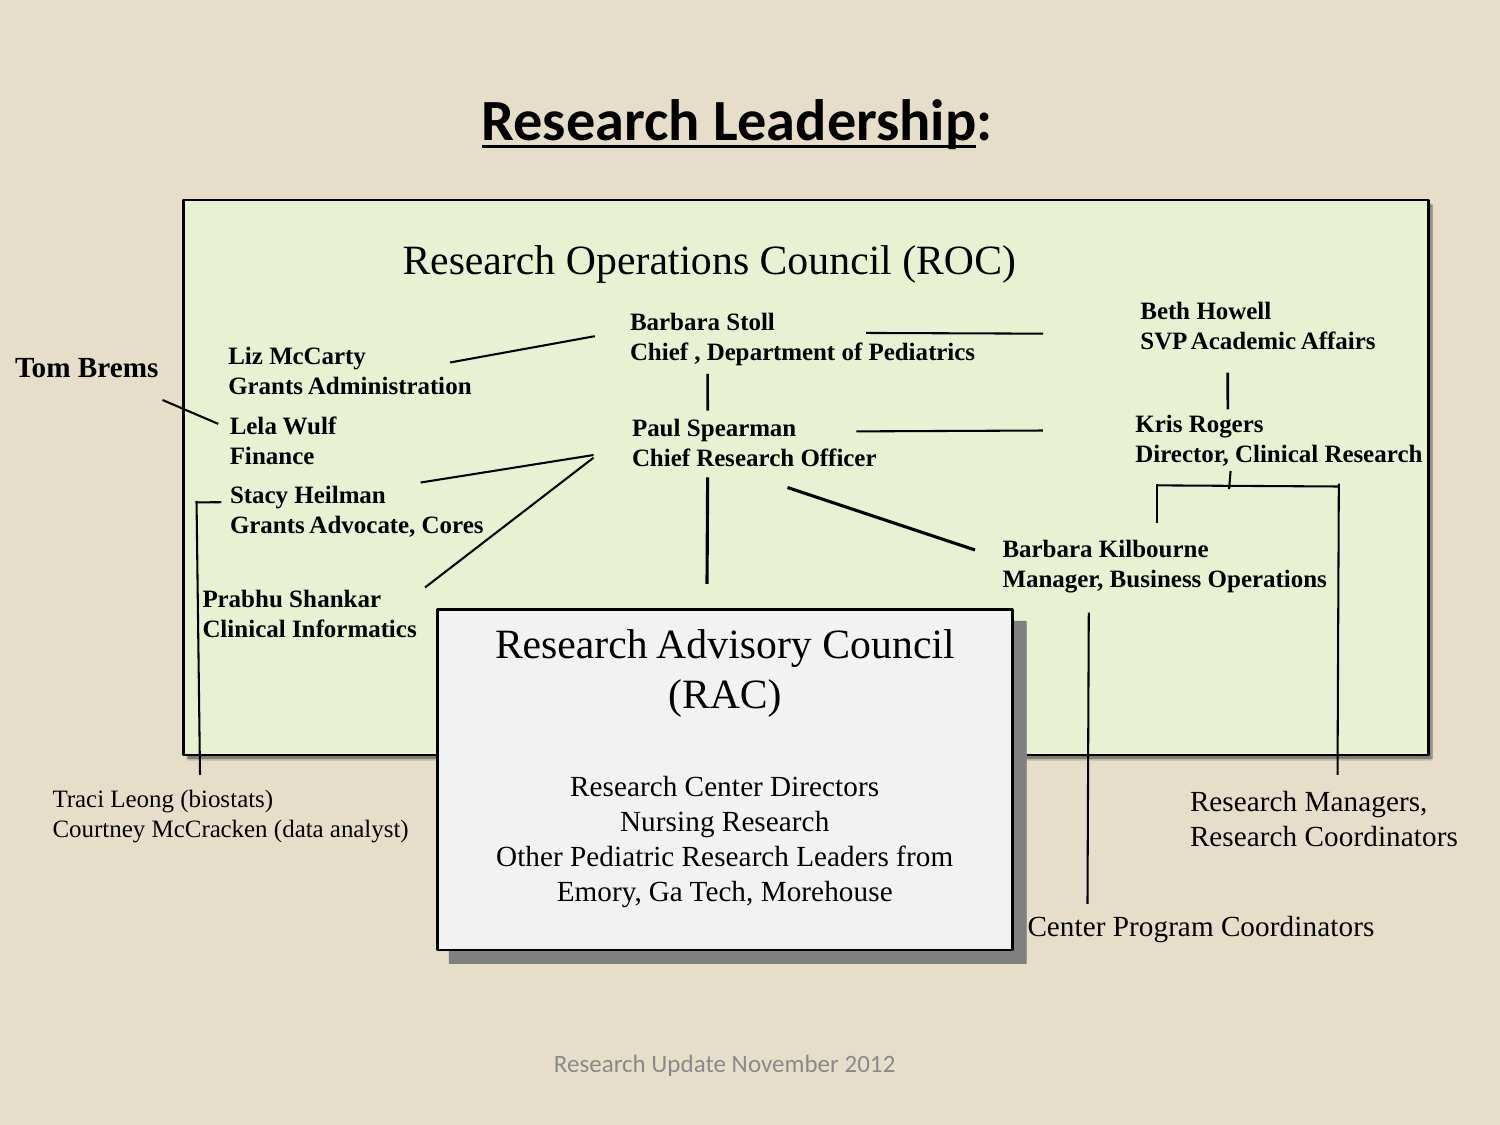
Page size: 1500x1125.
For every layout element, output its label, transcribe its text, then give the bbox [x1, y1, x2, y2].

text_box [1231, 476, 1428, 755]
text_box Liz McCarty Grants Administration [213, 332, 490, 408]
text_box Traci Leong (biostats) Courtney McCracken (data analyst) [37, 774, 437, 851]
text_box [198, 504, 474, 577]
text_box Kris Rogers Director, Clinical Research [1120, 399, 1442, 476]
text_box Research Leadership: [37, 75, 1450, 188]
text_box [503, 457, 591, 525]
text_box Prabhu Shankar Clinical Informatics [187, 575, 435, 651]
text_box Research Advisory Council (RAC) Research Center Directors Nursing Research Other Pediatric Research Leaders from Emory, Ga Tech, Morehouse [437, 610, 1013, 950]
text_box Lela Wulf Finance [214, 408, 353, 478]
text_box Research Managers, Research Coordinators [1175, 774, 1475, 861]
text_box [183, 411, 214, 755]
text_box Barbara Kilbourne Manager, Business Operations [987, 525, 1337, 601]
text_box Research Update November 2012 [487, 1037, 963, 1088]
text_box [183, 200, 1428, 755]
text_box Barbara Stoll Chief , Department of Pediatrics [615, 297, 996, 374]
text_box Beth Howell SVP Academic Affairs [1125, 286, 1395, 398]
text_box Tom Brems [0, 340, 176, 392]
text_box Stacy Heilman Grants Advocate, Cores [214, 470, 503, 547]
text_box Paul Spearman Chief Research Officer [617, 403, 895, 480]
text_box Center Program Coordinators [1012, 900, 1392, 951]
text_box Research Operations Council (ROC) [387, 224, 1036, 291]
